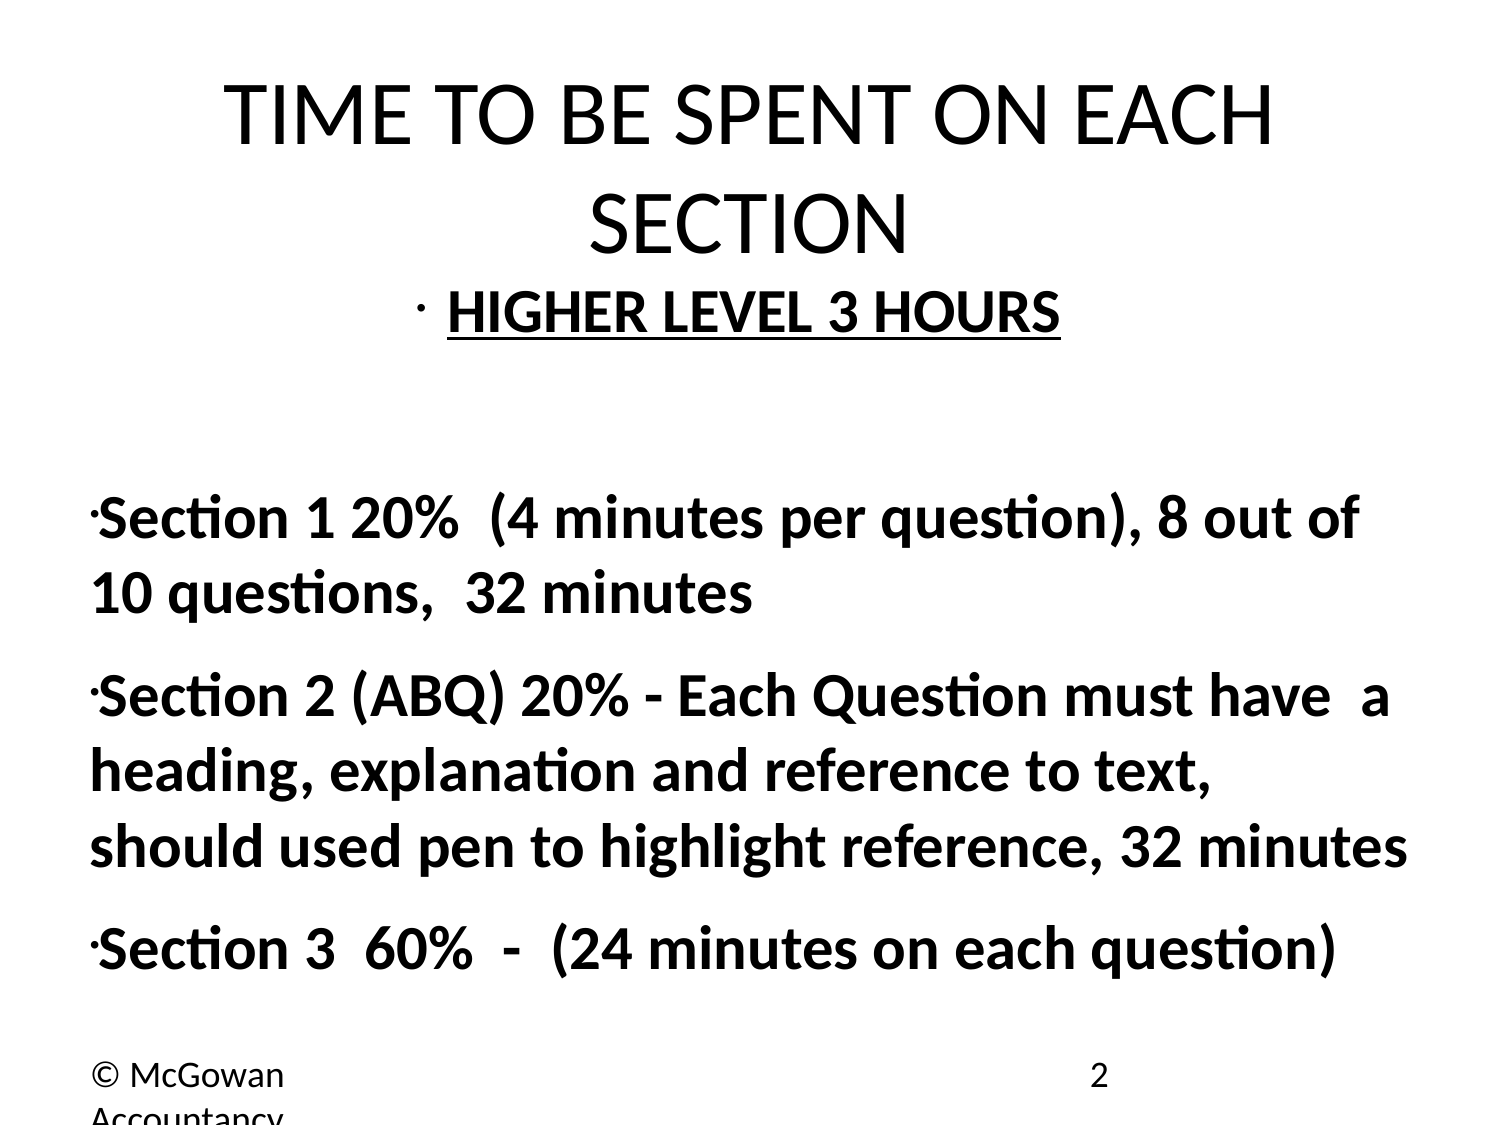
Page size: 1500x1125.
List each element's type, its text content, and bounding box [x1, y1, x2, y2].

list HIGHER LEVEL 3 HOURS Section 1 20% (4 minutes per question), 8 out of 10 questions, 32 minutes Section 2 (ABQ) 20% - Each Question must have a heading, explanation and reference to text, should used pen to highlight reference, 32 minutes Section 3 60% - (24 minutes on each question) [75, 262, 1425, 1005]
title TIME TO BE SPENT ON EACH SECTION [75, 45, 1425, 233]
text_box © McGowan Accountancy Services [75, 1042, 425, 1103]
text_box [1074, 1042, 1425, 1103]
